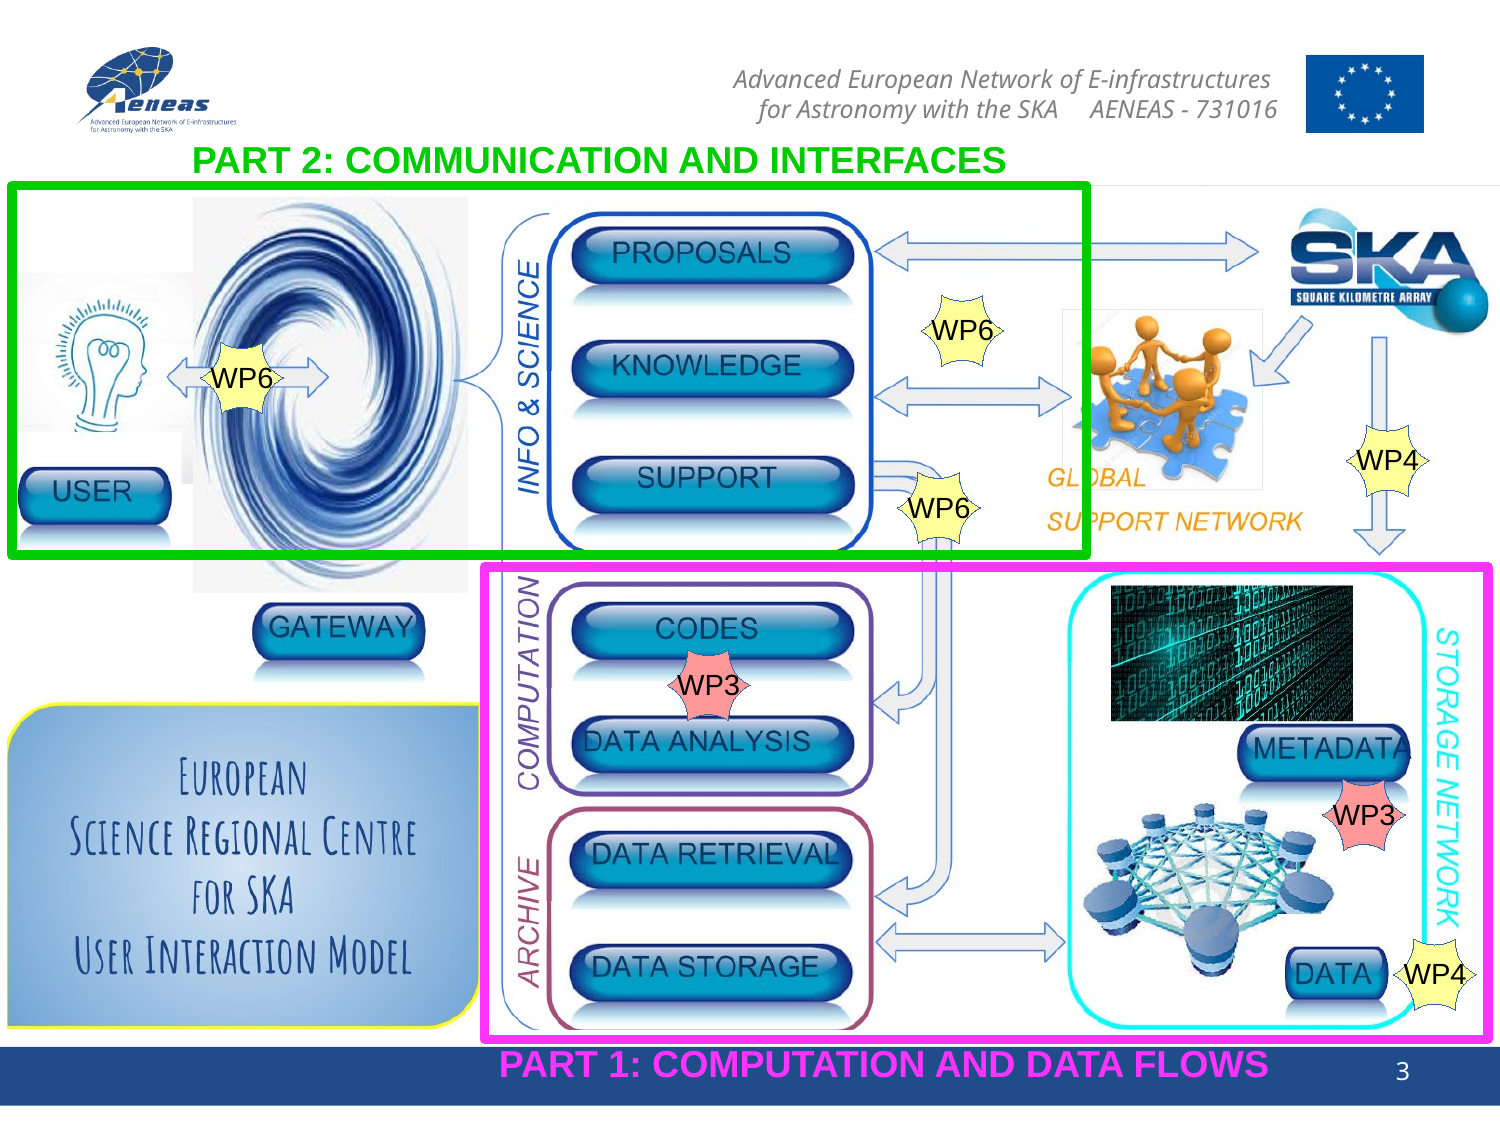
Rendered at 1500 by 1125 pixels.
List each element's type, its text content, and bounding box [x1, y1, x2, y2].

text_box WP4 [1393, 939, 1477, 1011]
text_box WP3 [1322, 779, 1406, 851]
text_box WP6 [897, 472, 981, 544]
text_box WP6 [921, 295, 1004, 367]
text_box PART 1: COMPUTATION AND DATA FLOWS [484, 1035, 1500, 1093]
picture [1307, 56, 1424, 132]
picture [76, 47, 236, 133]
picture [489, 572, 1483, 1030]
picture [17, 190, 1082, 550]
text_box PART 2: COMMUNICATION AND INTERFACES [177, 132, 1500, 189]
text_box WP6 [200, 342, 284, 414]
text_box WP3 [667, 649, 751, 721]
picture [7, 189, 1500, 1030]
text_box WP4 [1346, 425, 1430, 497]
